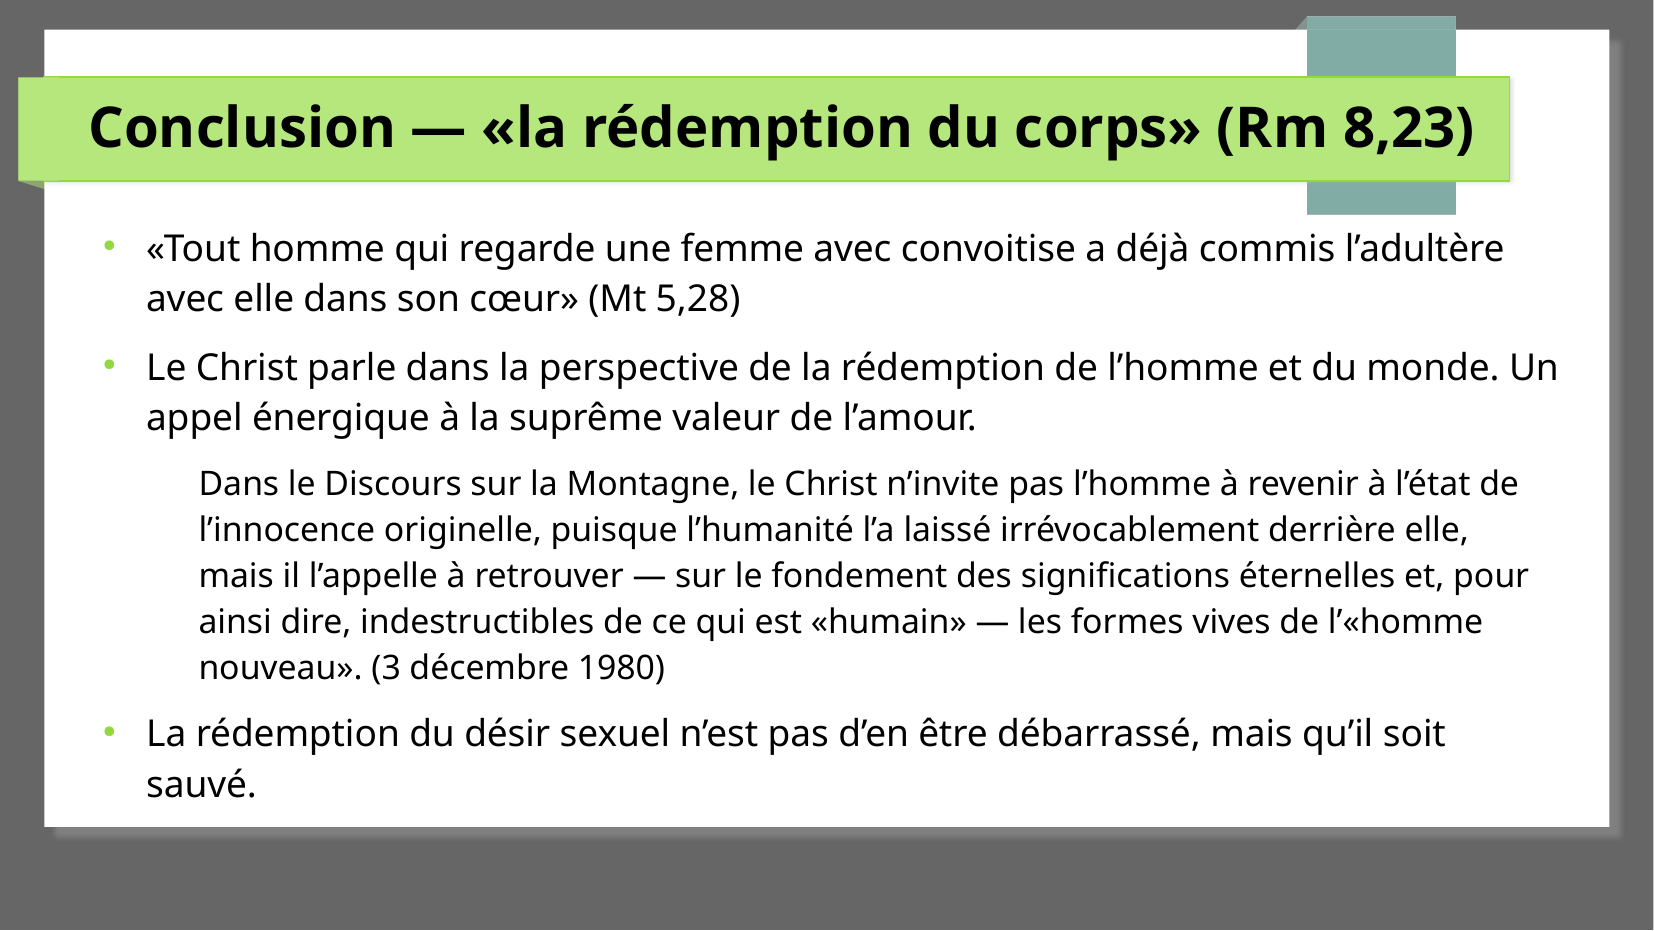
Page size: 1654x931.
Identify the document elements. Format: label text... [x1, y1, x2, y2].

list «Tout homme qui regarde une femme avec convoitise a déjà commis l’adultère avec elle dans son cœur» (Mt 5,28) Le Christ parle dans la perspective de la rédemption de l’homme et du monde. Un appel énergique à la suprême valeur de l’amour. Dans le Discours sur la Montagne, le Christ n’invite pas l’homme à revenir à l’état de l’innocence originelle, puisque l’humanité l’a laissé irrévocablement derrière elle, mais il l’appelle à retrouver — sur le fondement des significations éternelles et, pour ainsi dire, indestructibles de ce qui est «humain» — les formes vives de l’«homme nouveau». (3 décembre 1980) La rédemption du désir sexuel n’est pas d’en être débarrassé, mais qu’il soit sauvé. [88, 221, 1565, 813]
title Conclusion — «la rédemption du corps» (Rm 8,23) [88, 73, 1506, 178]
